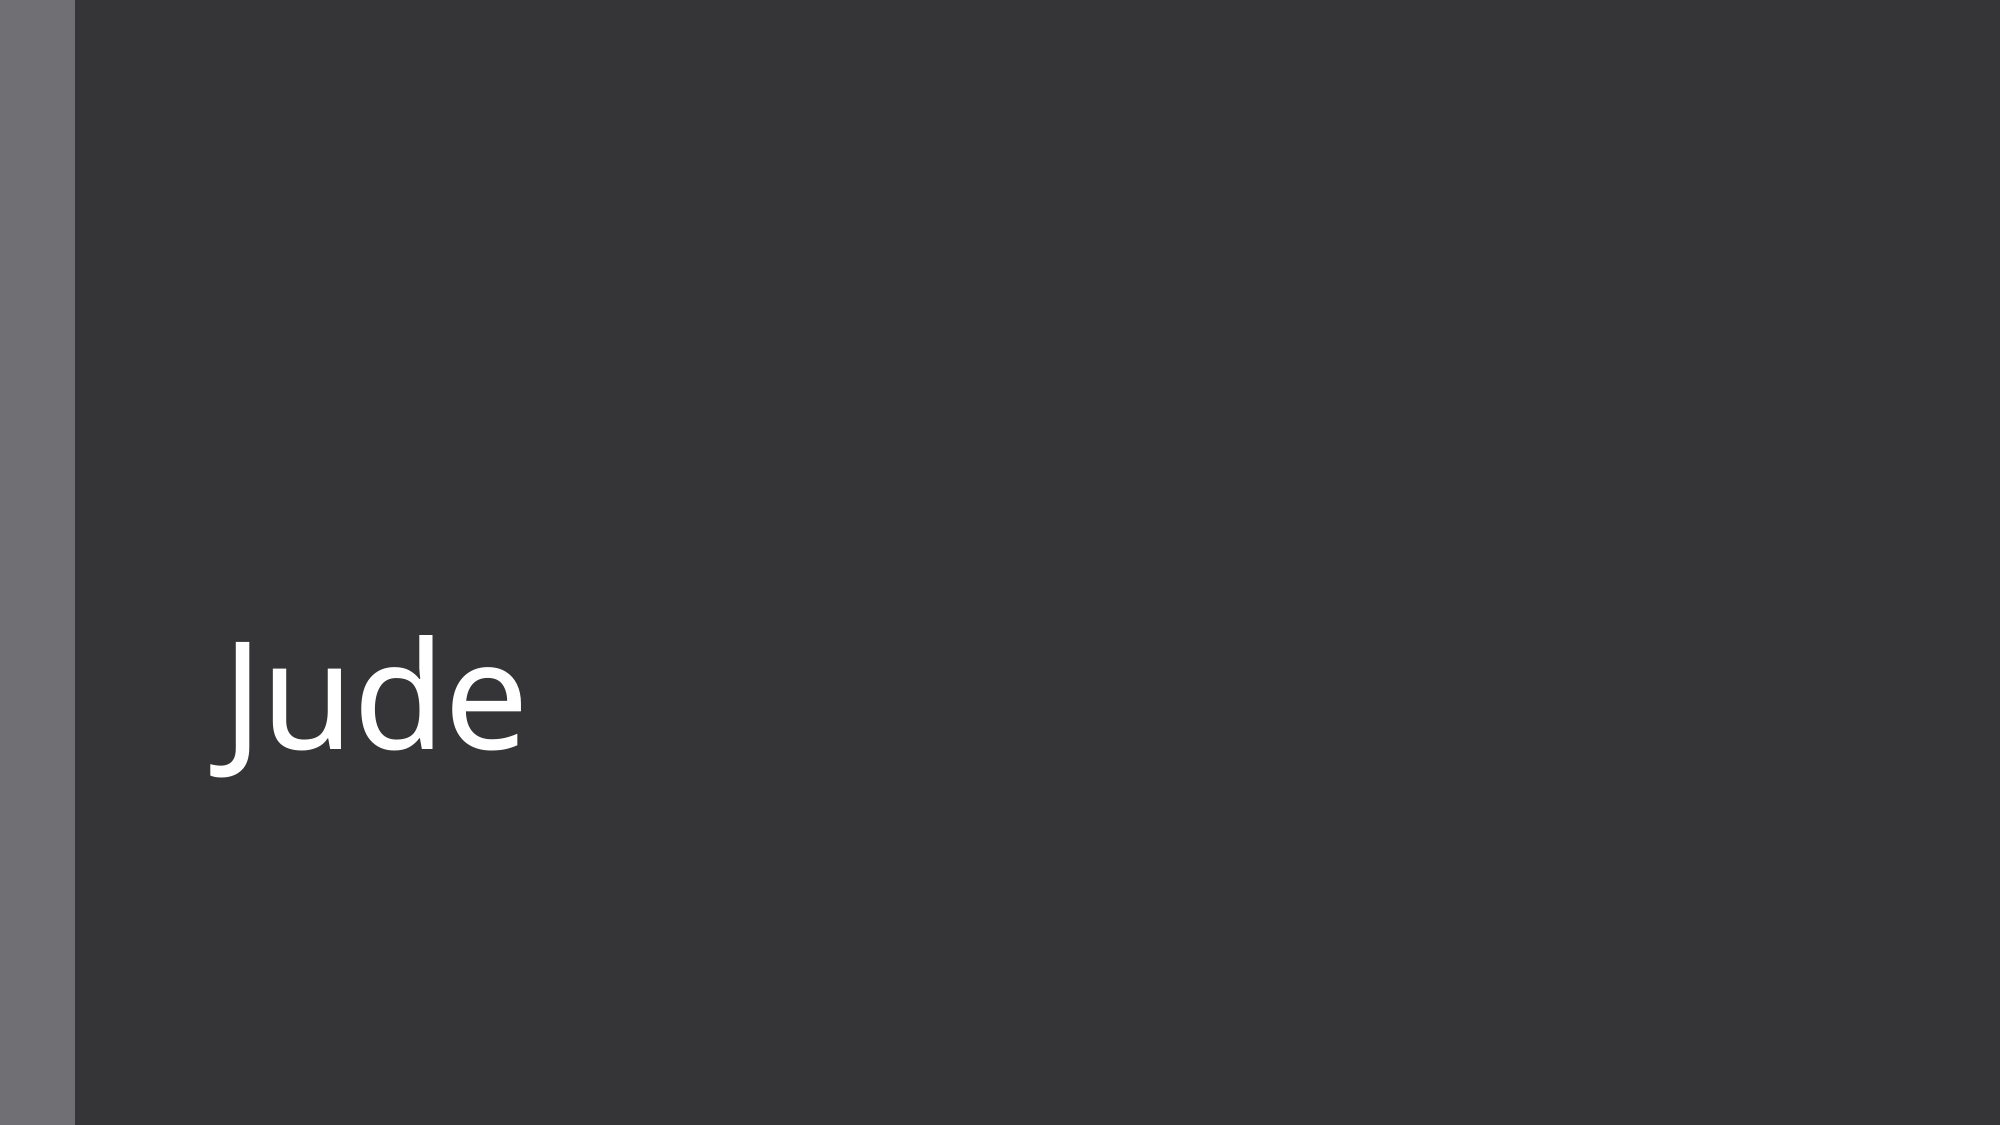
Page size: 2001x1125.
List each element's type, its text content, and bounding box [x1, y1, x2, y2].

title Jude [206, 124, 1752, 788]
